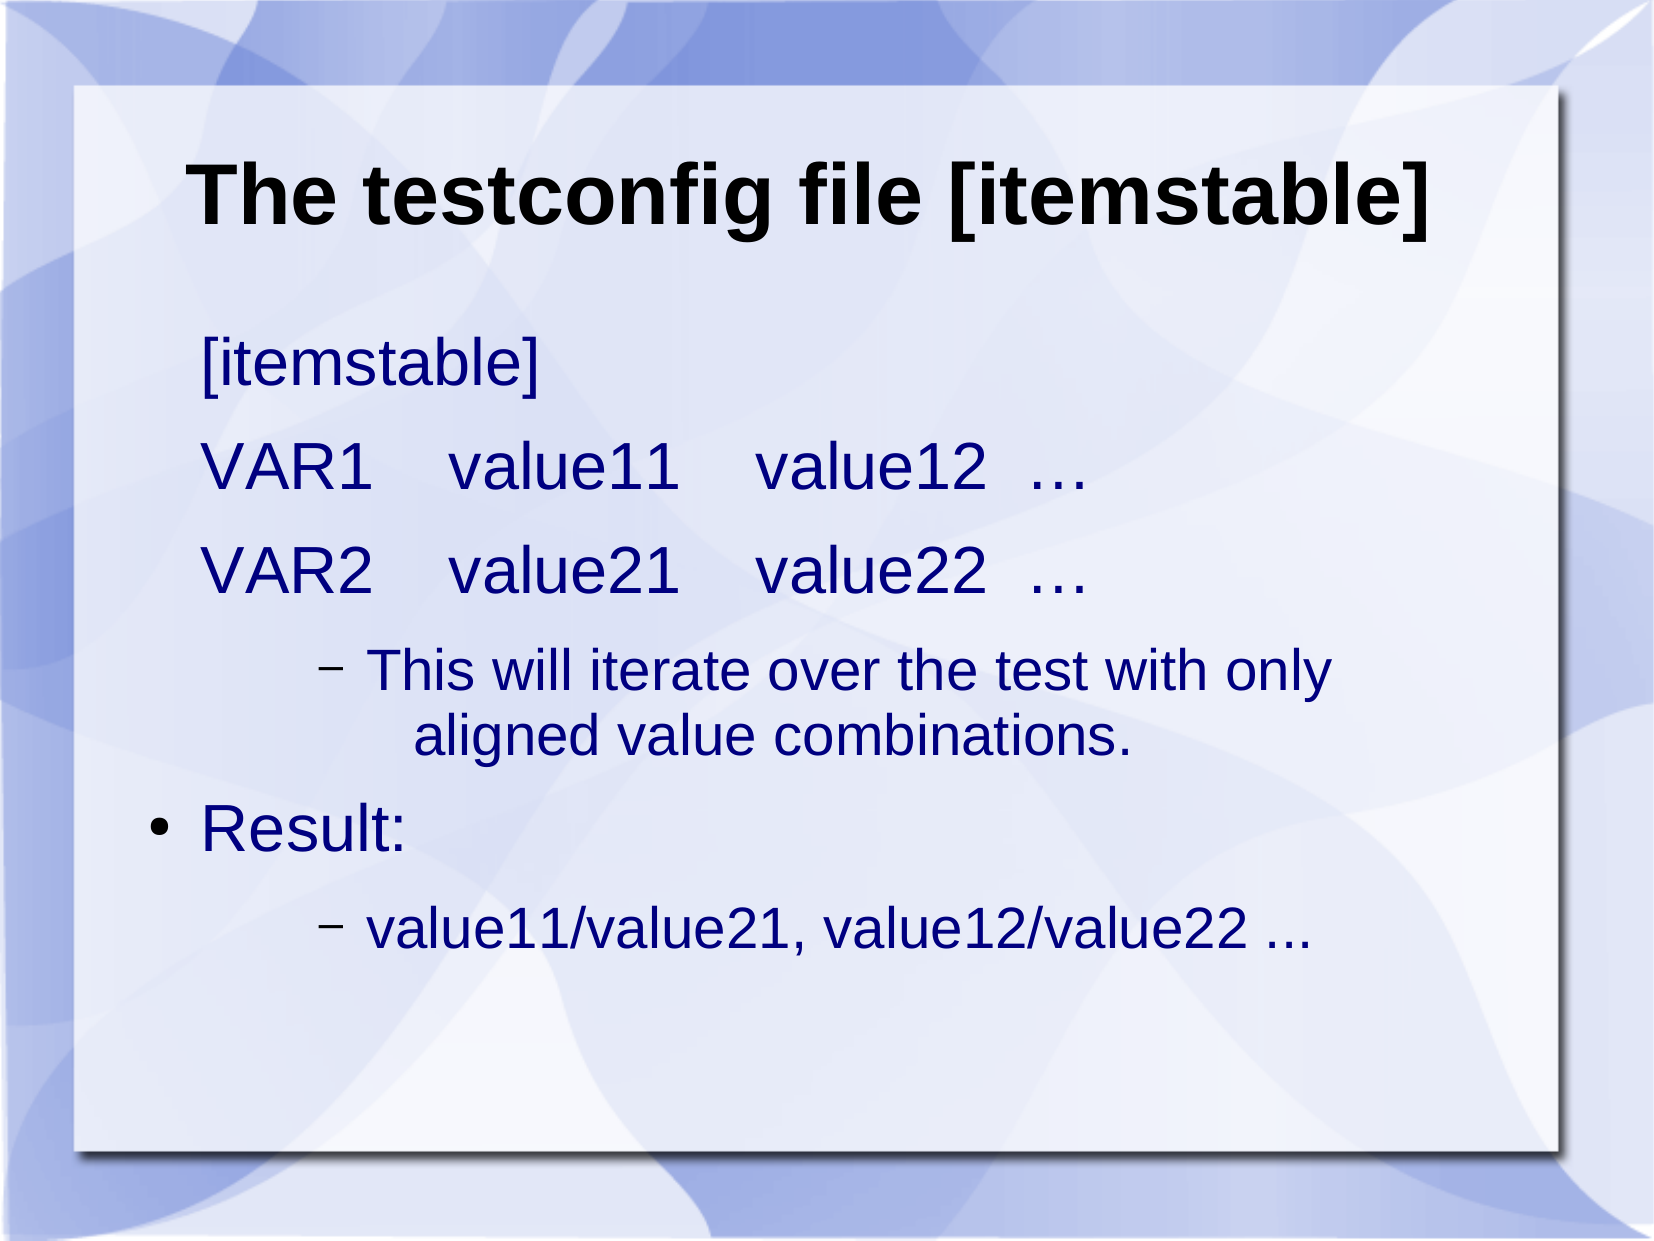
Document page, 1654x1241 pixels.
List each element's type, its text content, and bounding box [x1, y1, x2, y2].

picture [0, 0, 1654, 1241]
title The testconfig file [itemstable] [82, 90, 1536, 298]
list [itemstable] VAR1 value11 value12 … VAR2 value21 value22 … This will iterate over the test with only aligned value combinations. Result: value11/value21, value12/value22 ... [129, 324, 1489, 1045]
